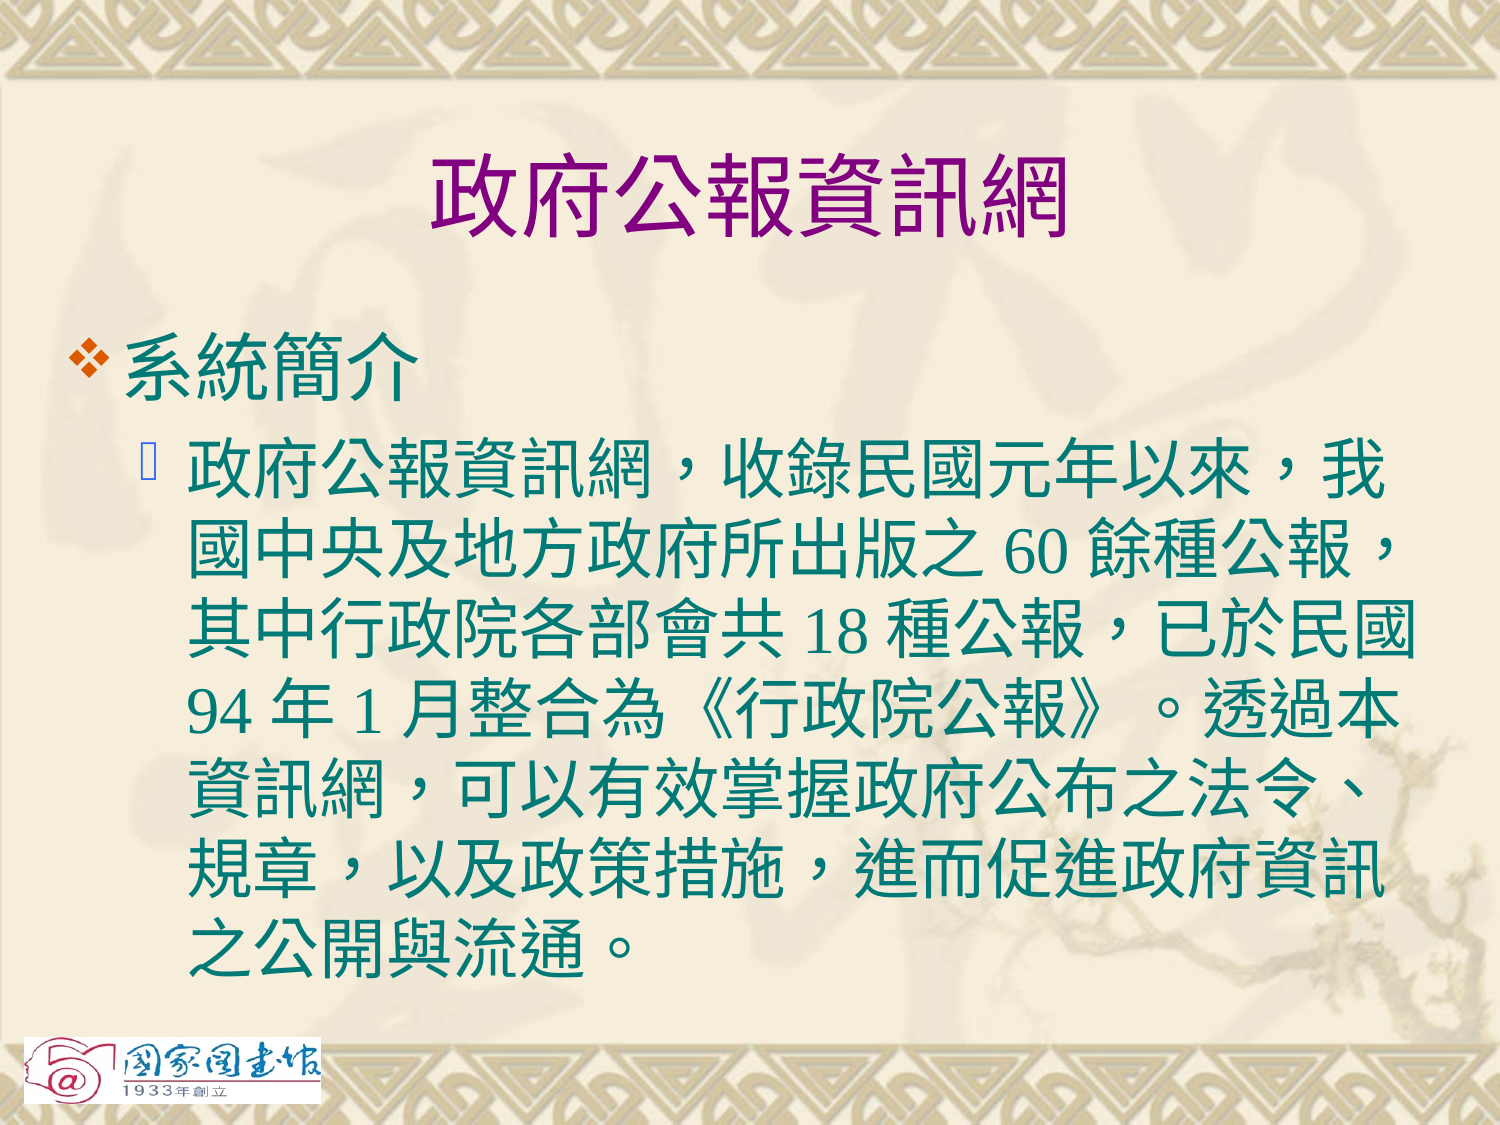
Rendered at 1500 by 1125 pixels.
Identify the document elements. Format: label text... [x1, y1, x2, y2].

list 系統簡介 政府公報資訊網，收錄民國元年以來，我國中央及地方政府所出版之60餘種公報，其中行政院各部會共18種公報，已於民國94年1月整合為《行政院公報》。透過本資訊網，可以有效掌握政府公布之法令、規章，以及政策措施，進而促進政府資訊之公開與流通。 [49, 312, 1451, 1001]
picture [0, 0, 1500, 1125]
title 政府公報資訊網 [49, 99, 1451, 288]
